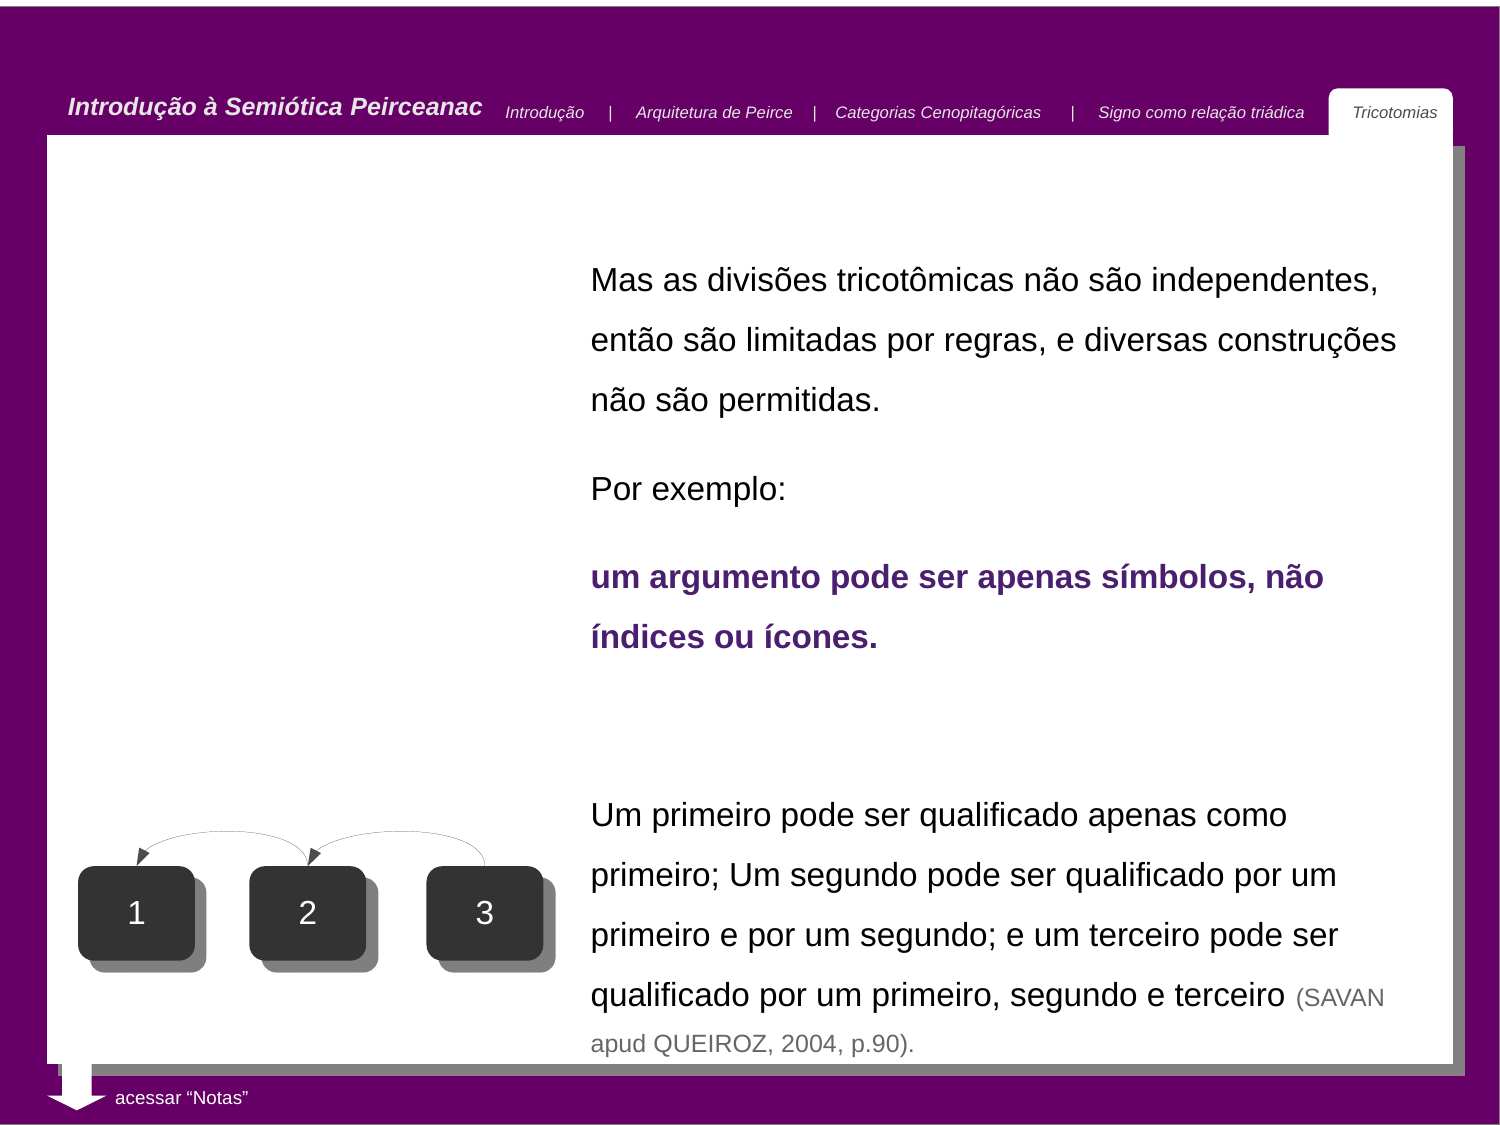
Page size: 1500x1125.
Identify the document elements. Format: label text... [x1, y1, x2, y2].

text_box [47, 1051, 100, 1111]
list Mas as divisões tricotômicas não são independentes, então são limitadas por regras, e diversas construções não são permitidas. Por exemplo: um argumento pode ser apenas símbolos, não índices ou ícones. Um primeiro pode ser qualificado apenas como primeiro; Um segundo pode ser qualificado por um primeiro e por um segundo; e um terceiro pode ser qualificado por um primeiro, segundo e terceiro (SAVAN apud QUEIROZ, 2004, p.90). [590, 238, 1406, 1125]
text_box 3 [426, 866, 544, 961]
text_box acessar “Notas” [100, 1080, 278, 1117]
text_box 2 [249, 866, 367, 961]
text_box 1 [78, 866, 195, 961]
